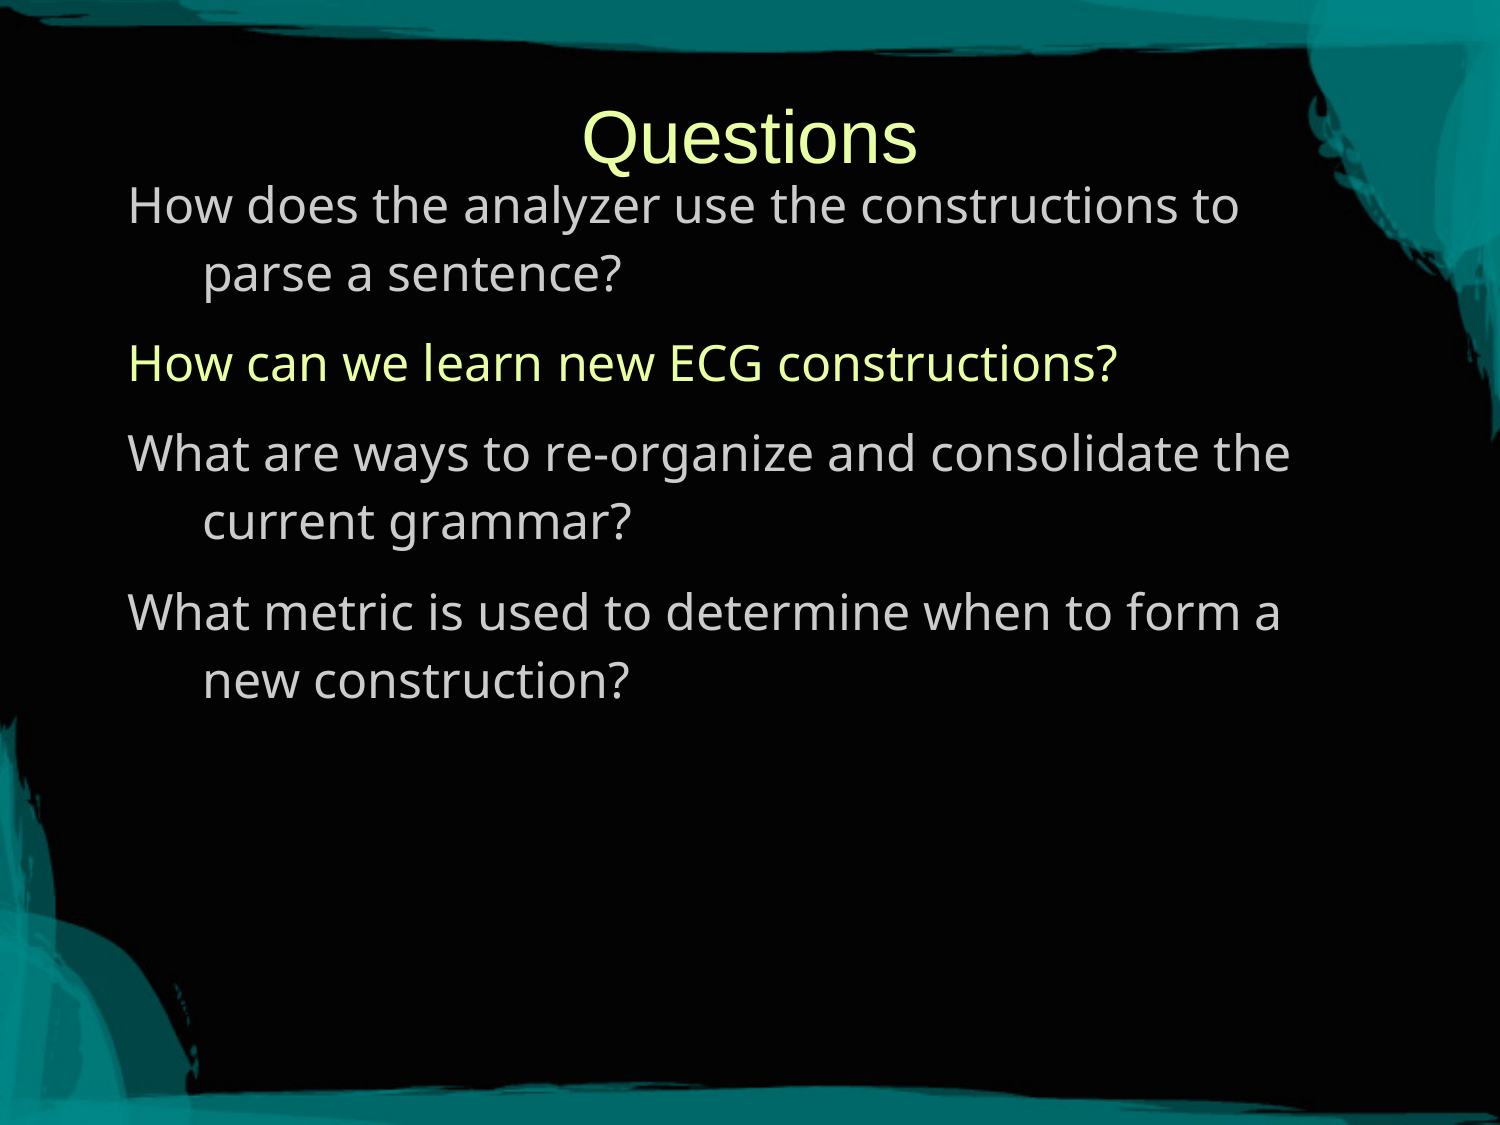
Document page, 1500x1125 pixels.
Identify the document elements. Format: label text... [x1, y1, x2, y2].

title Questions [112, 49, 1388, 161]
picture [0, 0, 1500, 1125]
list How does the analyzer use the constructions to parse a sentence? How can we learn new ECG constructions? What are ways to re-organize and consolidate the current grammar? What metric is used to determine when to form a new construction? [112, 161, 1388, 862]
